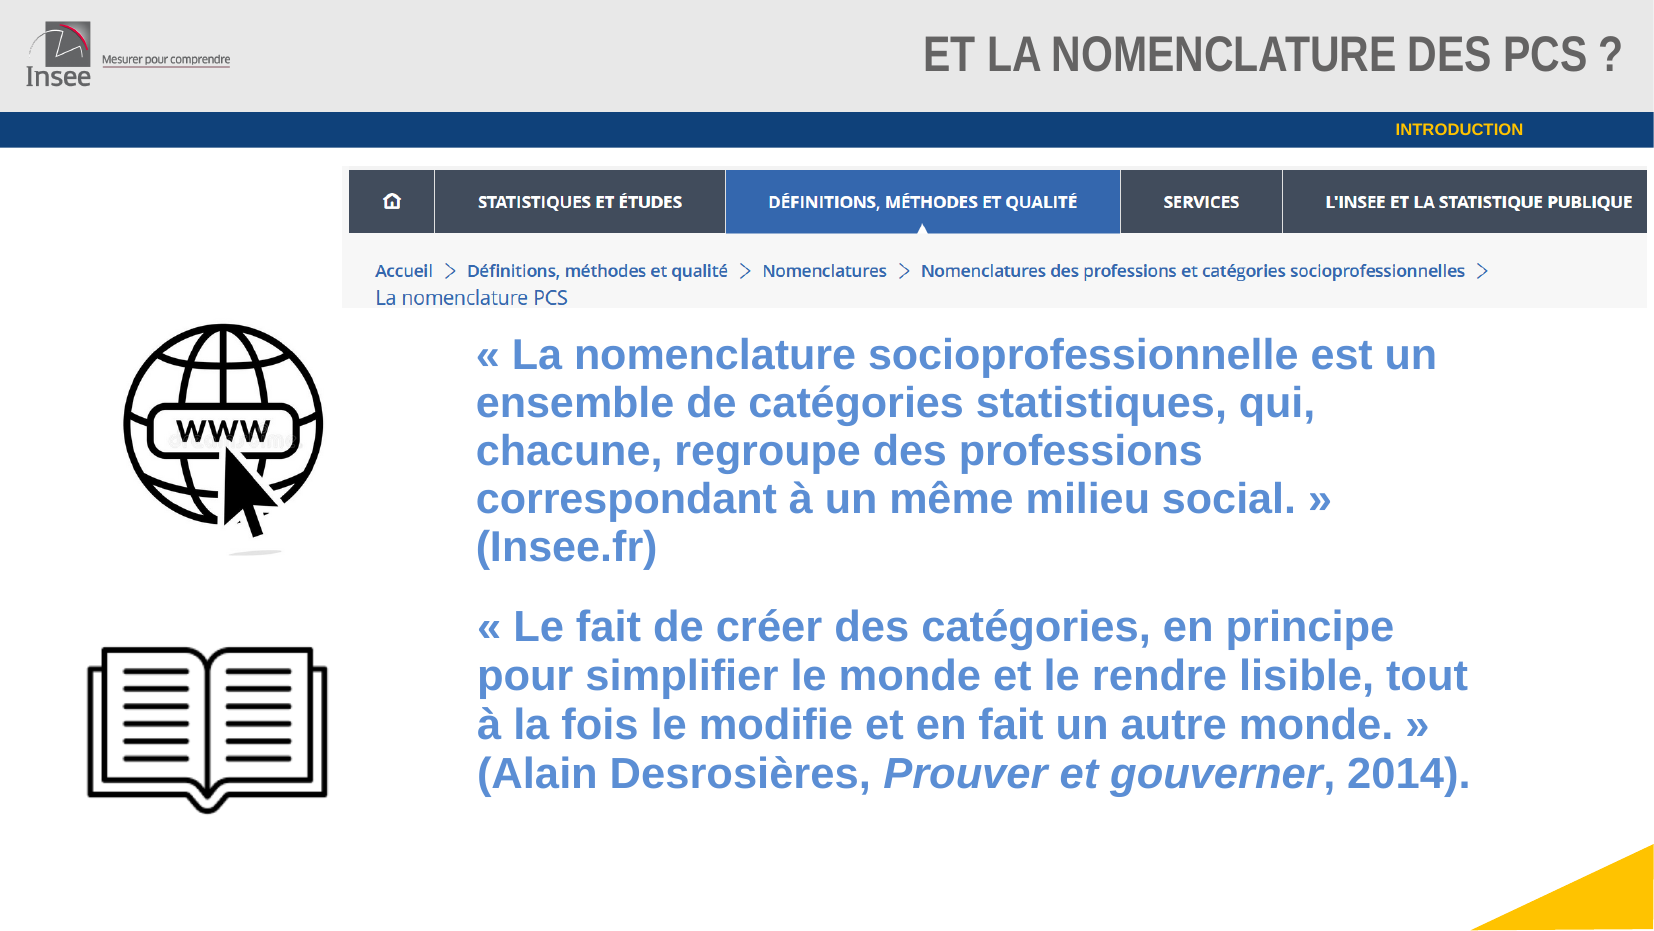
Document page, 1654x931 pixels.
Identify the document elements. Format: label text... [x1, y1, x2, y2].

picture [103, 166, 1647, 556]
title Et la nomenclature des PCS ? [265, 0, 1625, 107]
picture [23, 0, 230, 89]
list « La nomenclature socioprofessionnelle est un ensemble de catégories statistiques, qui, chacune, regroupe des professions correspondant à un même milieu social. » (Insee.fr) [342, 330, 1477, 574]
list « Le fait de créer des catégories, en principe pour simplifier le monde et le rendre lisible, tout à la fois le modifie et en fait un autre monde. » (Alain Desrosières, Prouver et gouverner, 2014). [342, 602, 1477, 846]
picture [79, 631, 334, 817]
